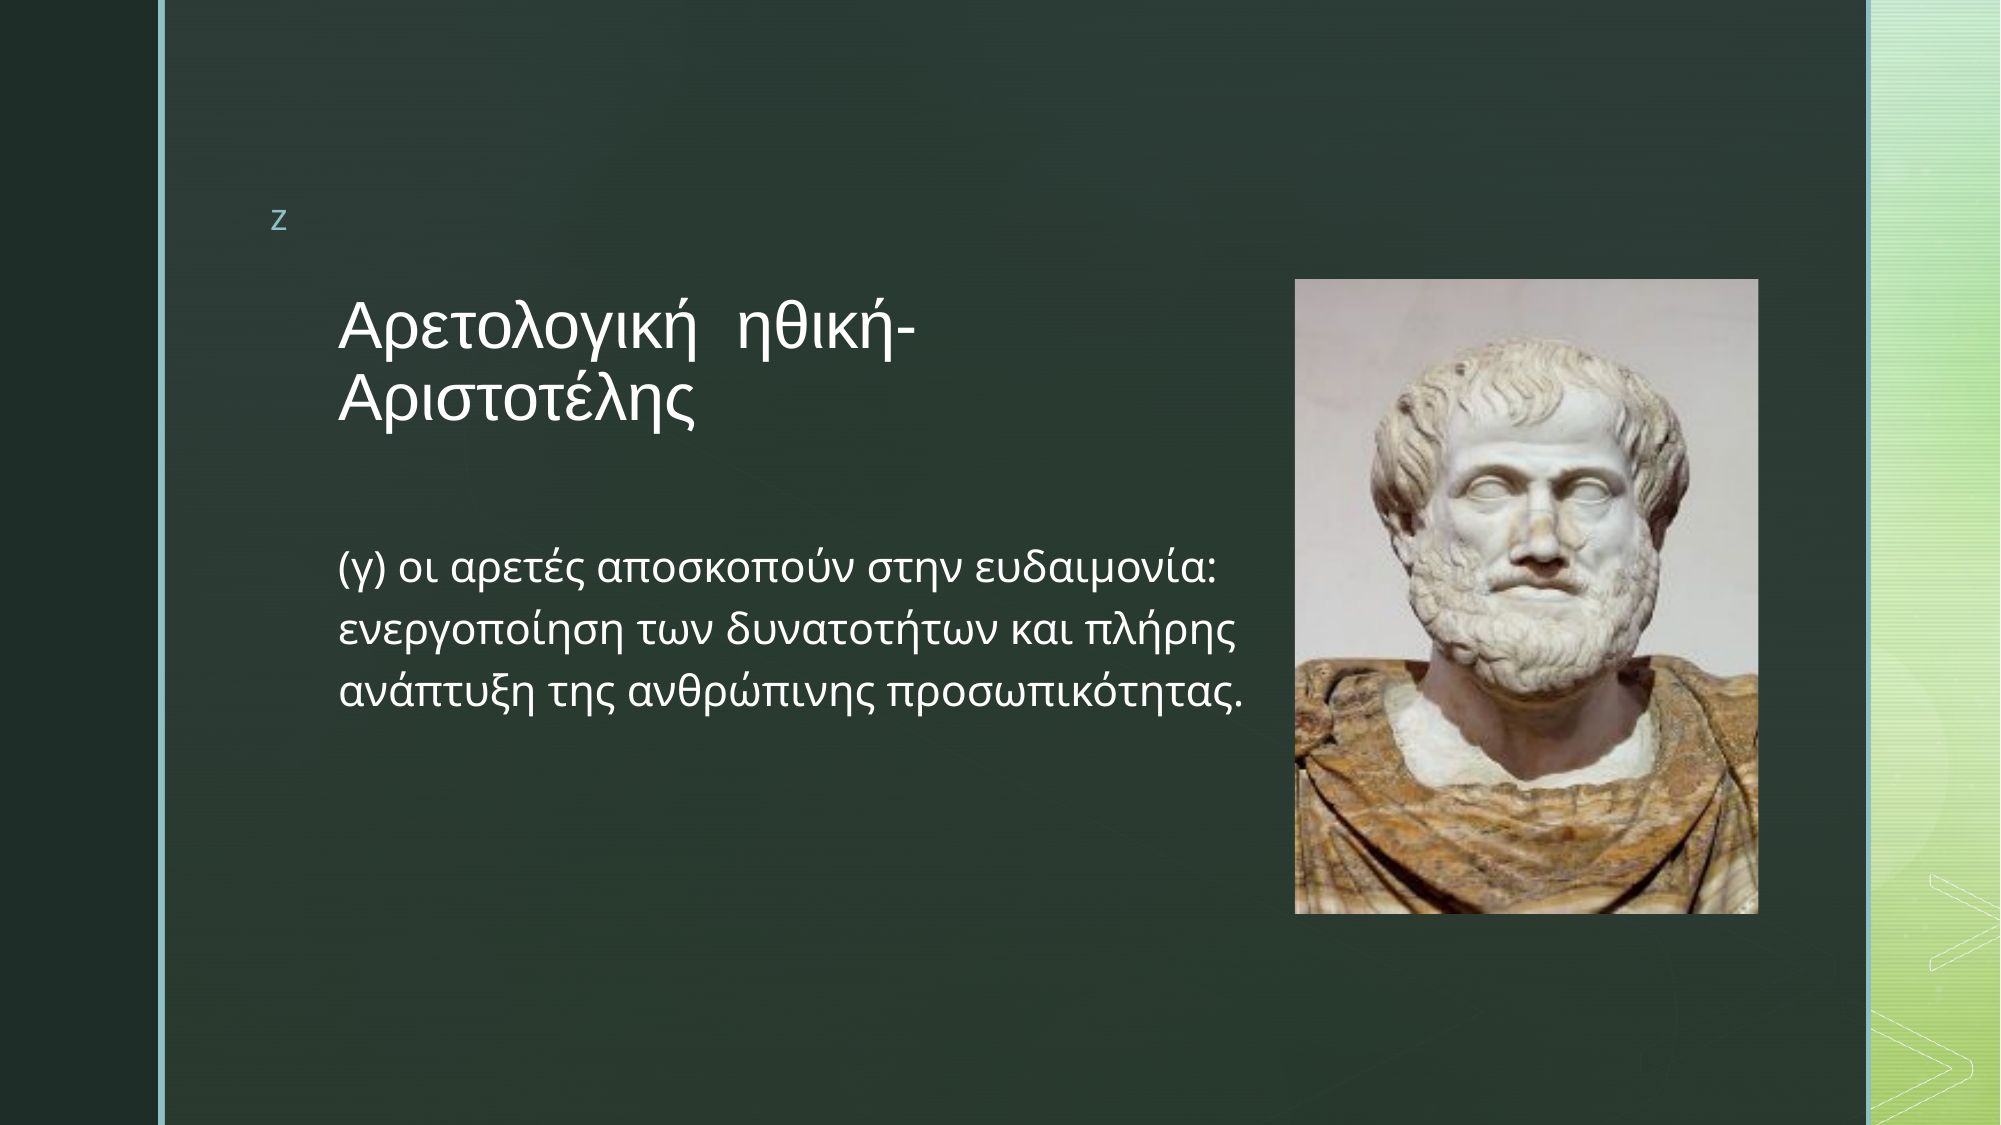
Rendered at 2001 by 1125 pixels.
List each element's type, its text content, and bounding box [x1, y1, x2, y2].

title Αρετολογική ηθική-Αριστοτέλης [323, 210, 975, 522]
picture [1294, 279, 1759, 914]
list (γ) οι αρετές αποσκοπούν στην ευδαιμονία: ενεργοποίηση των δυνατοτήτων και πλήρης ανάπτυξη της ανθρώπινης προσωπικότητας. [323, 522, 1261, 914]
